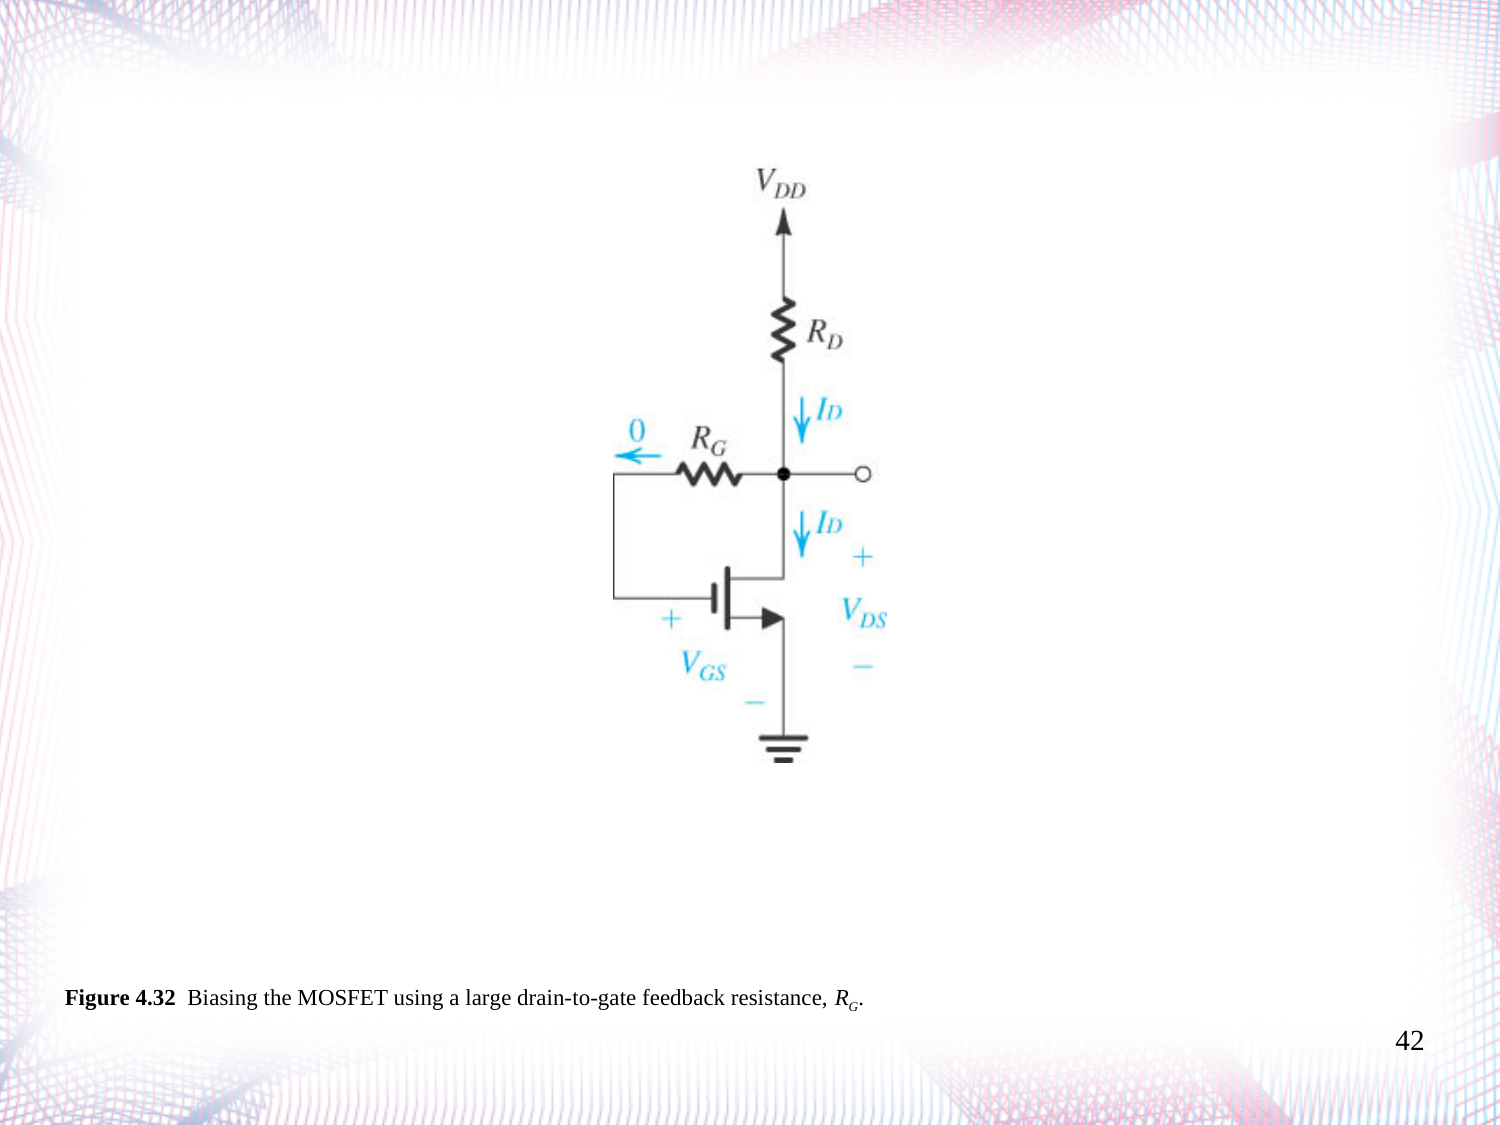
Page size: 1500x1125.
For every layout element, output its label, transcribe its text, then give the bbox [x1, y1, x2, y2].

text_box Figure 4.32 Biasing the MOSFET using a large drain-to-gate feedback resistance, RG. [49, 975, 1213, 1022]
picture [0, 0, 1500, 1125]
